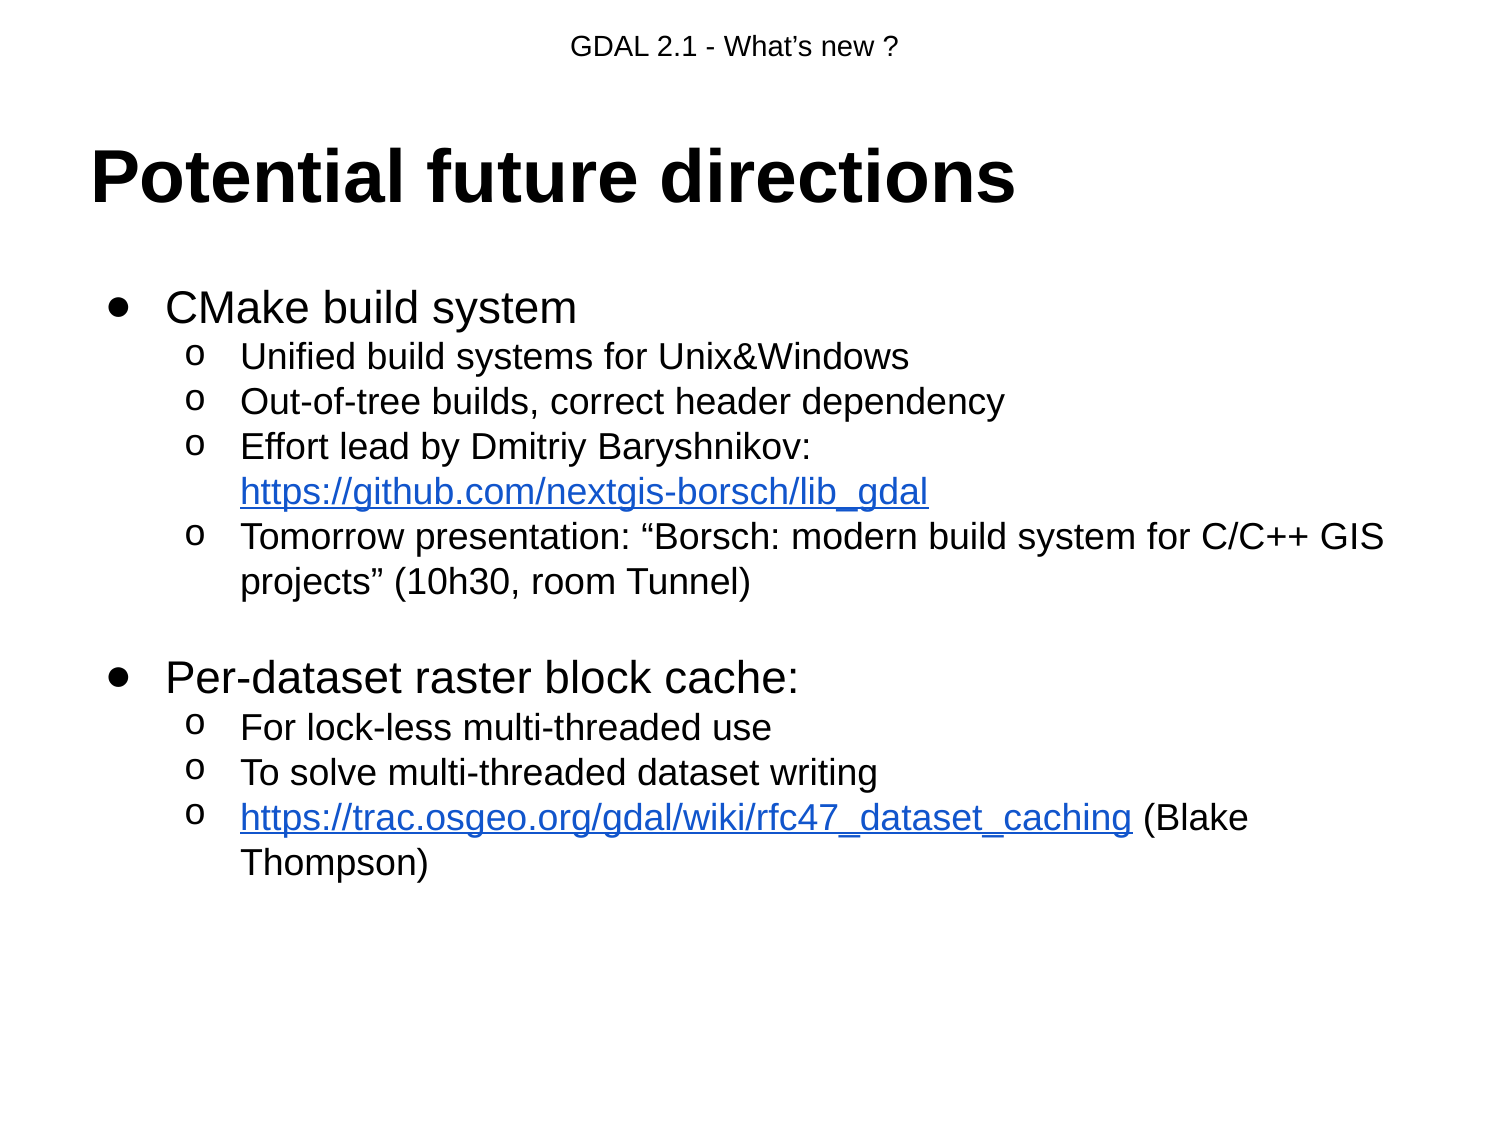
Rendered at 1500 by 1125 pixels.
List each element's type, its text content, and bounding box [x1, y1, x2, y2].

title Potential future directions [75, 45, 1425, 233]
list CMake build system Unified build systems for Unix&Windows Out-of-tree builds, correct header dependency Effort lead by Dmitriy Baryshnikov: https://github.com/nextgis-borsch/lib_gdal Tomorrow presentation: “Borsch: modern build system for C/C++ GIS projects” (10h30, room Tunnel) Per-dataset raster block cache: For lock-less multi-threaded use To solve multi-threaded dataset writing https://trac.osgeo.org/gdal/wiki/rfc47_dataset_caching (Blake Thompson) [75, 262, 1425, 1078]
